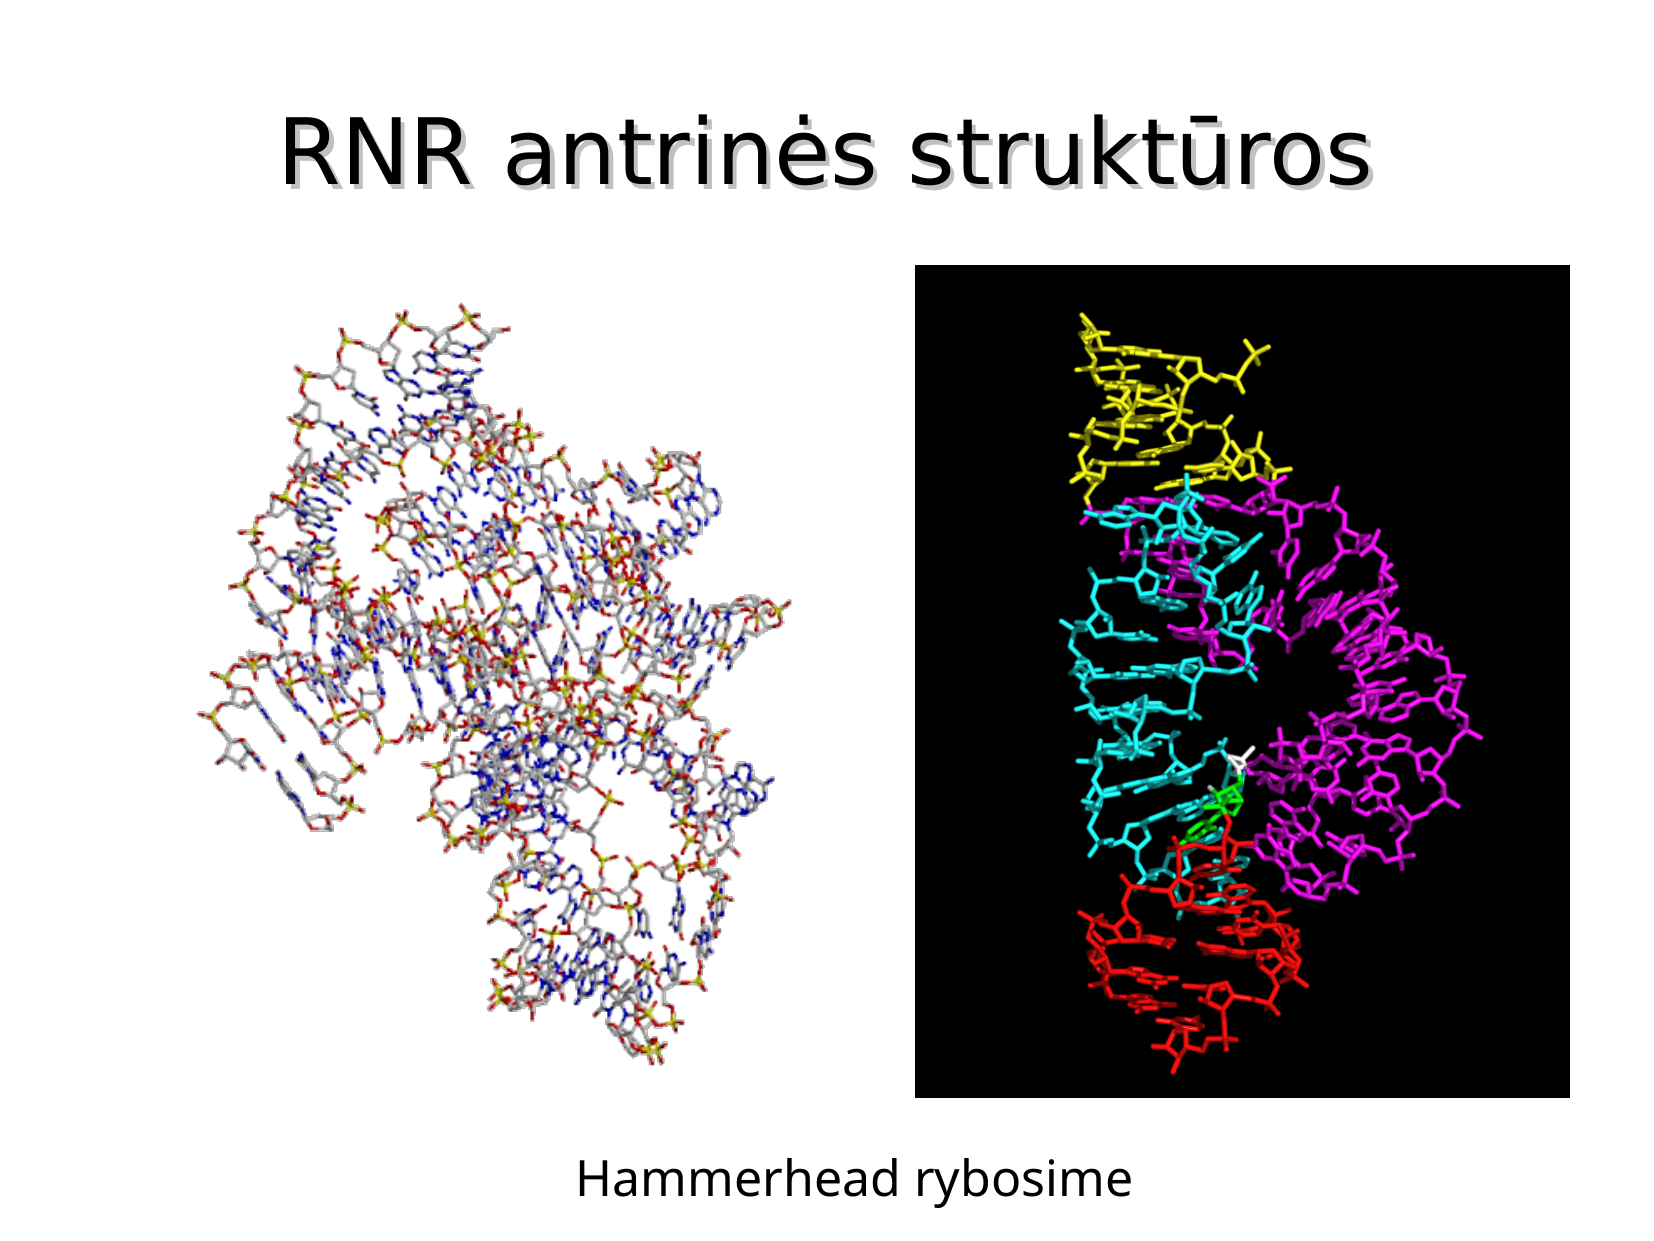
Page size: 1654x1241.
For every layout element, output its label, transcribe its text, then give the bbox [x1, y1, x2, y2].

text_box Hammerhead rybosime [561, 1135, 1161, 1211]
title RNR antrinės struktūros [82, 56, 1571, 250]
picture [915, 265, 1570, 1098]
picture [192, 295, 798, 1072]
